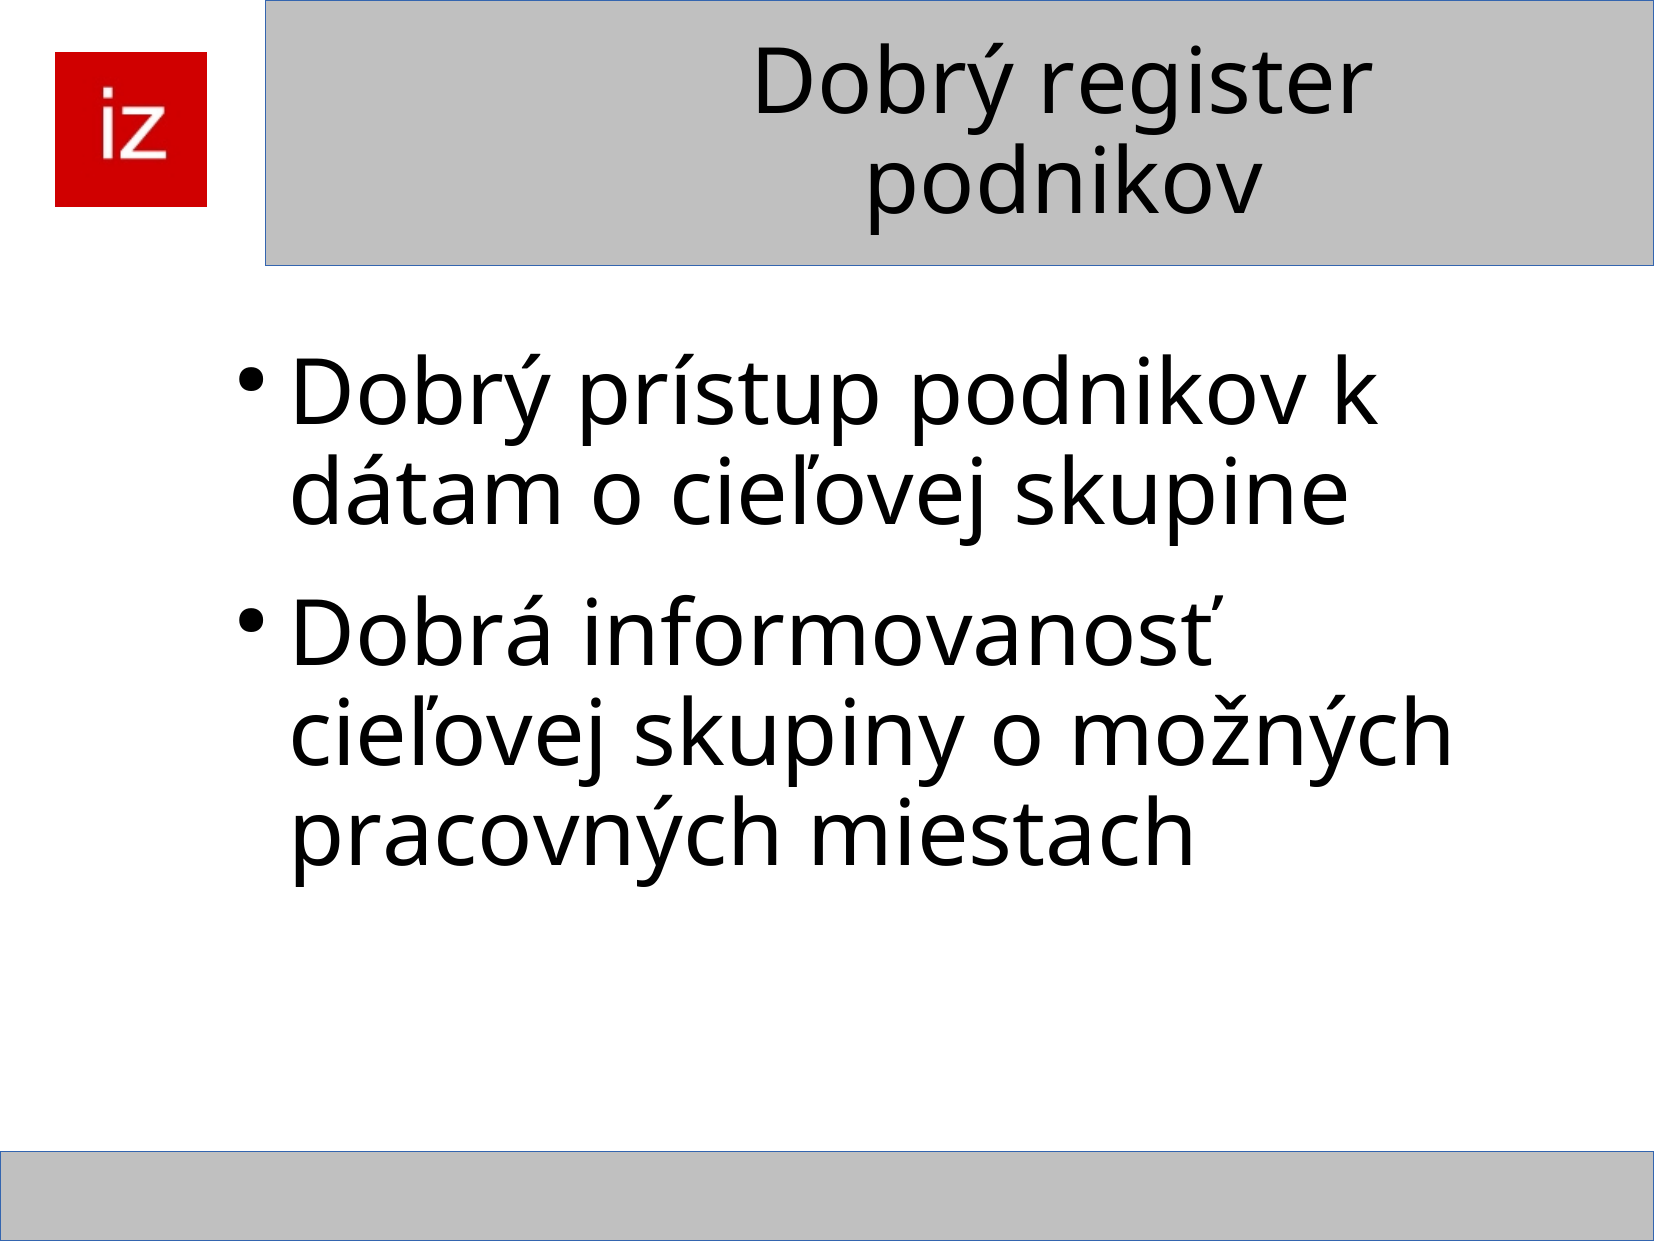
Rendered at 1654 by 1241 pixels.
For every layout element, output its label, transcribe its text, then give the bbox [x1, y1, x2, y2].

title Dobrý register podnikov [561, 29, 1565, 237]
picture [55, 52, 207, 207]
list Dobrý prístup podnikov k dátam o cieľovej skupine Dobrá informovanosť cieľovej skupiny o možných pracovných miestach [121, 344, 1533, 1126]
